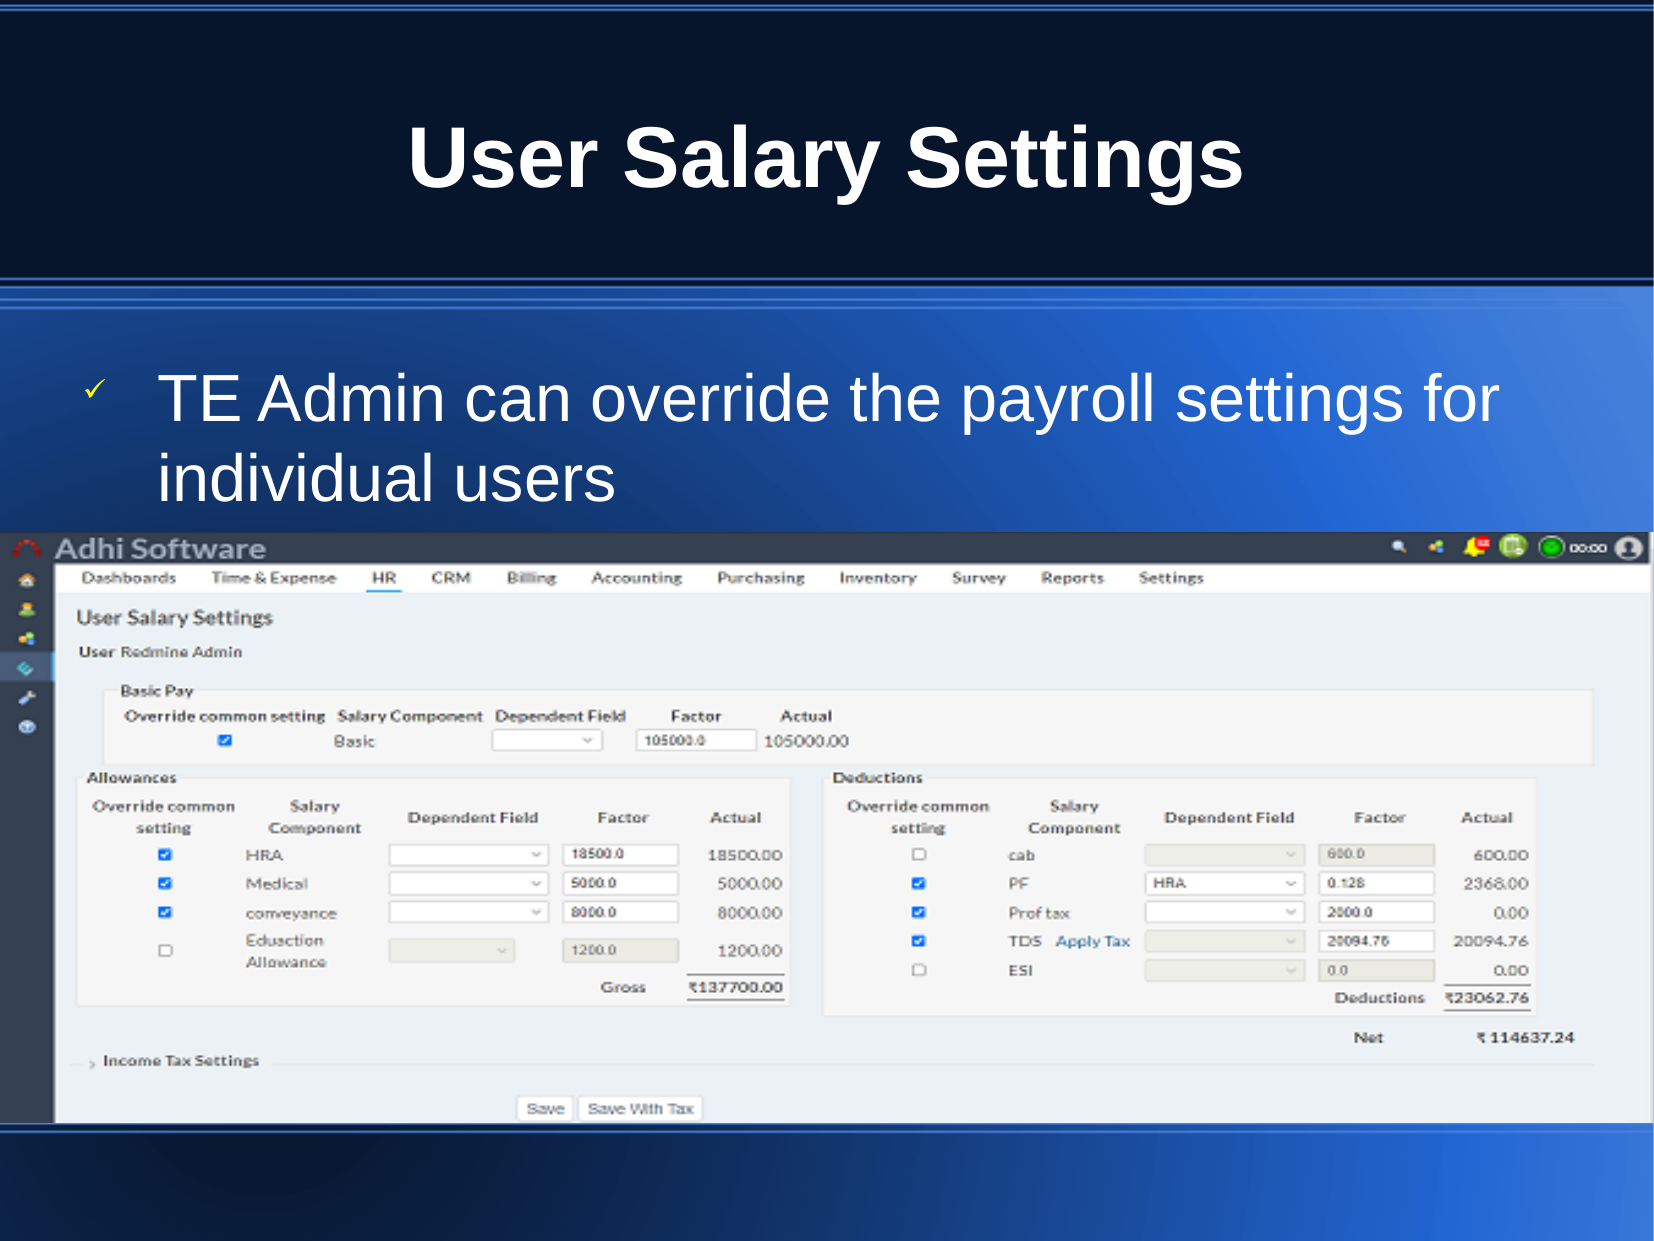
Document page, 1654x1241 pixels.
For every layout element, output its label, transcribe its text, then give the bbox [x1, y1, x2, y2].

title User Salary Settings [82, 56, 1571, 250]
picture [0, 0, 1654, 1241]
list TE Admin can override the payroll settings for individual users [82, 355, 1571, 532]
